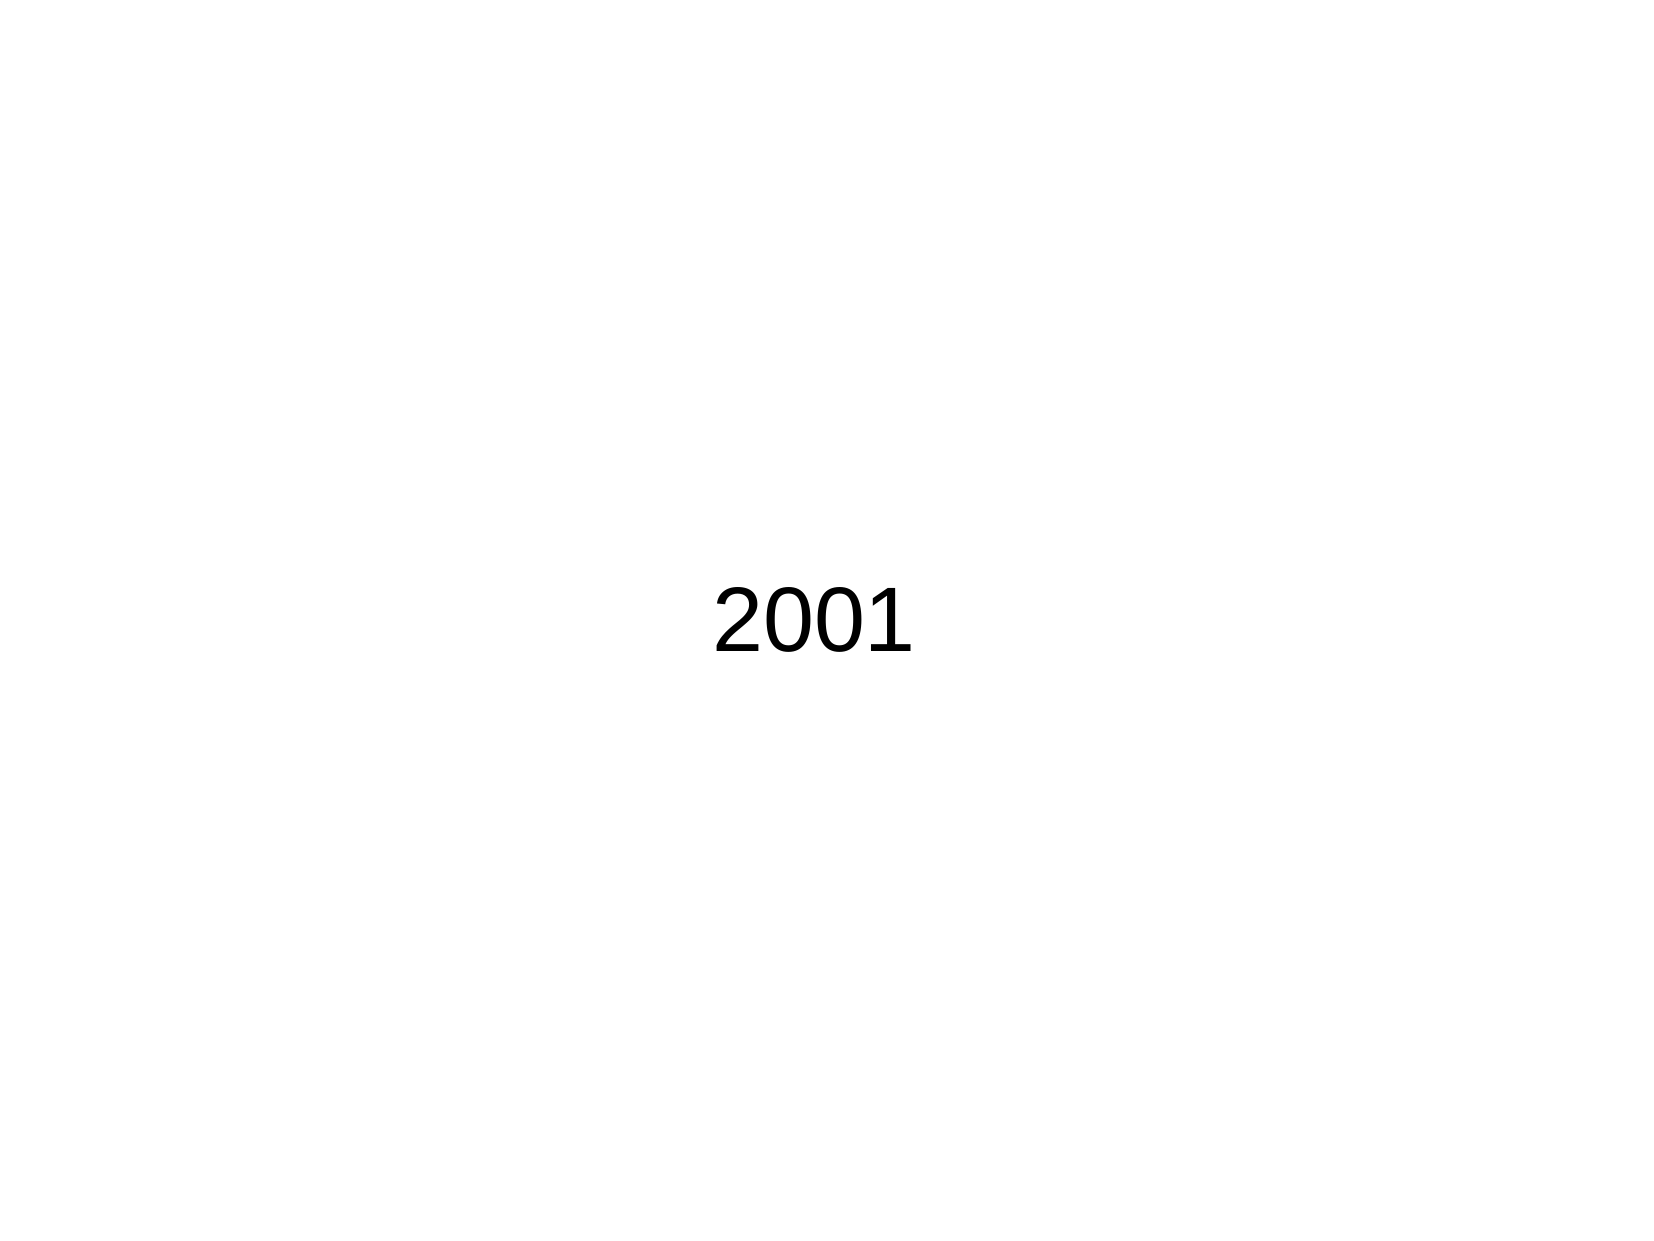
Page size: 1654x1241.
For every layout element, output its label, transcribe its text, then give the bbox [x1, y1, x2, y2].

title 2001 [82, 516, 1571, 724]
